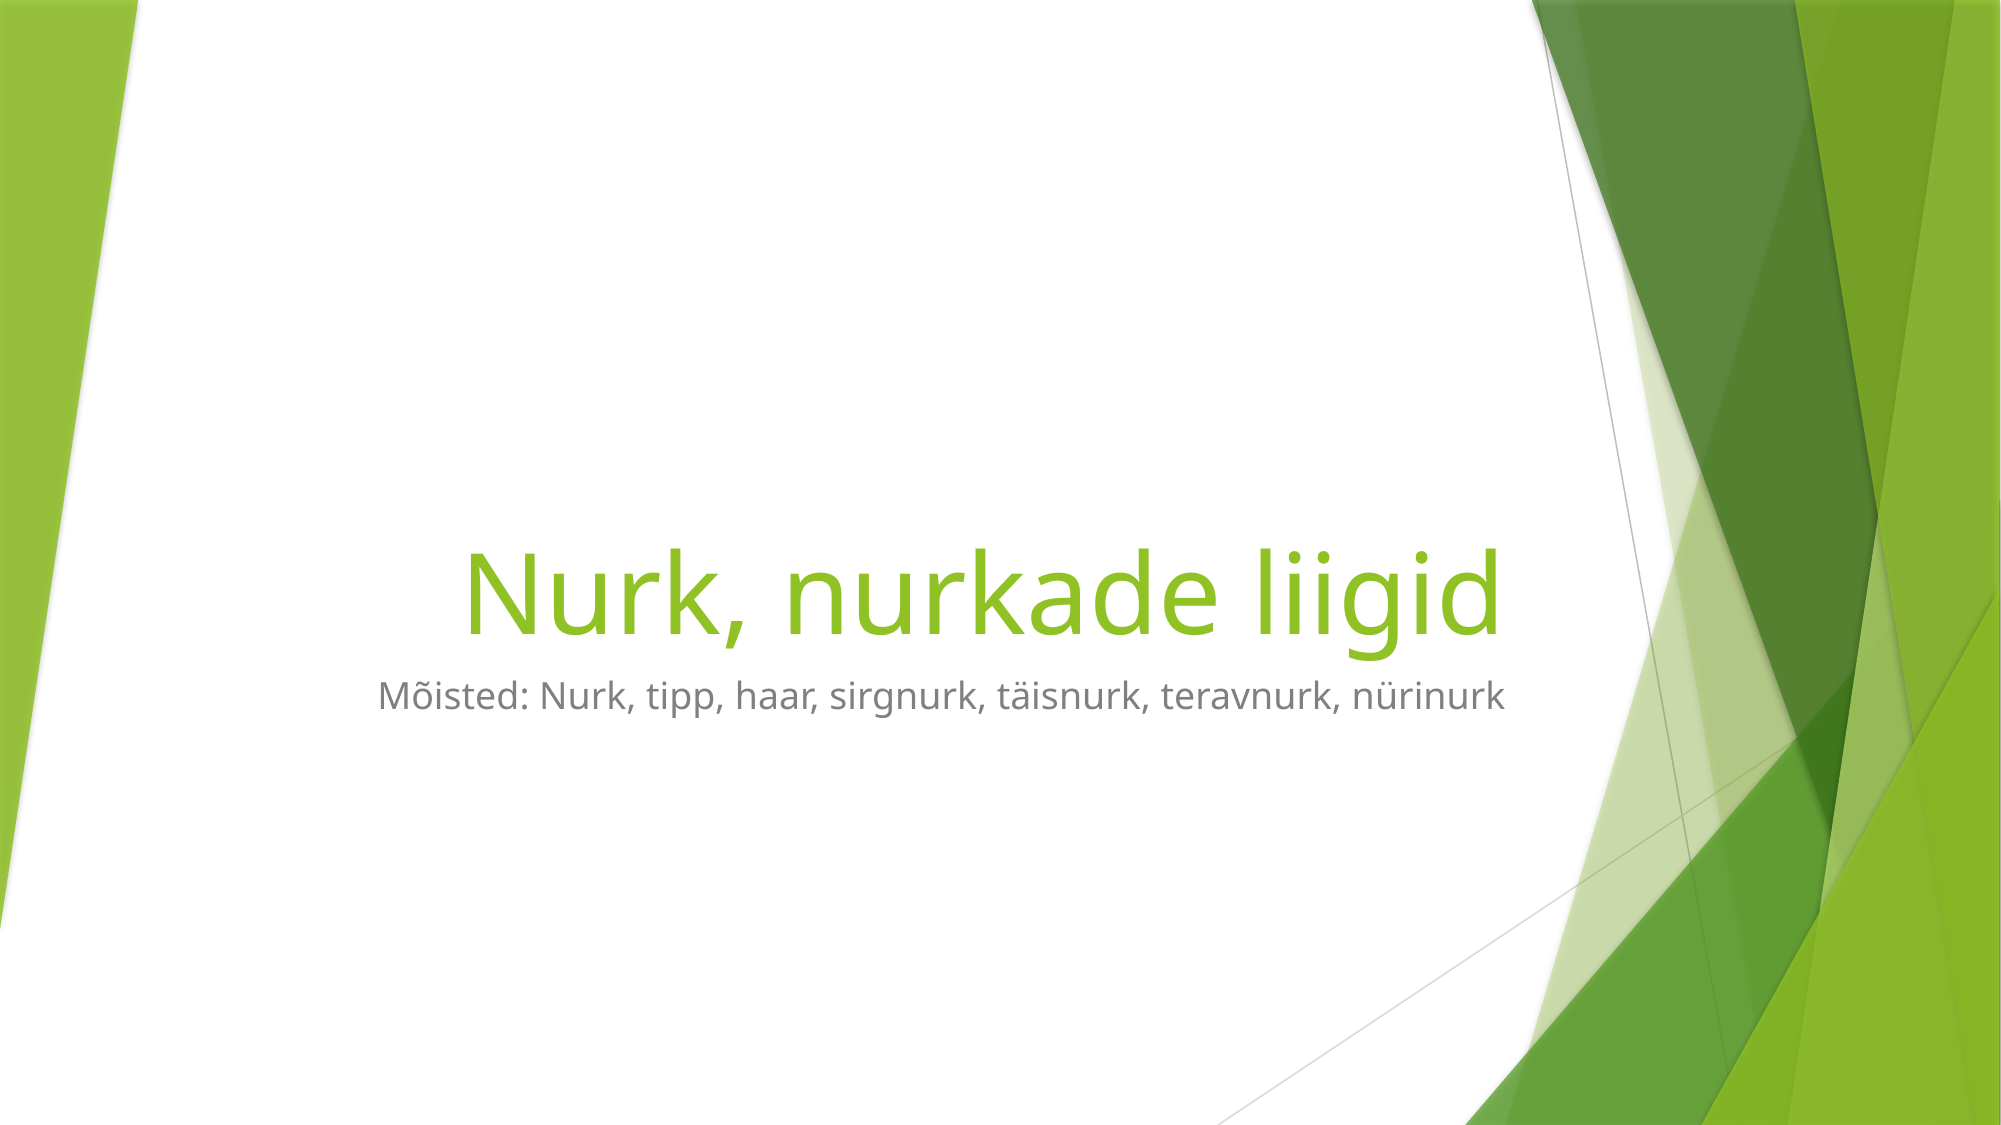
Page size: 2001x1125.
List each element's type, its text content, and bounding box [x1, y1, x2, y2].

title Nurk, nurkade liigid [247, 394, 1522, 664]
subtitle Mõisted: Nurk, tipp, haar, sirgnurk, täisnurk, teravnurk, nürinurk [247, 664, 1522, 845]
